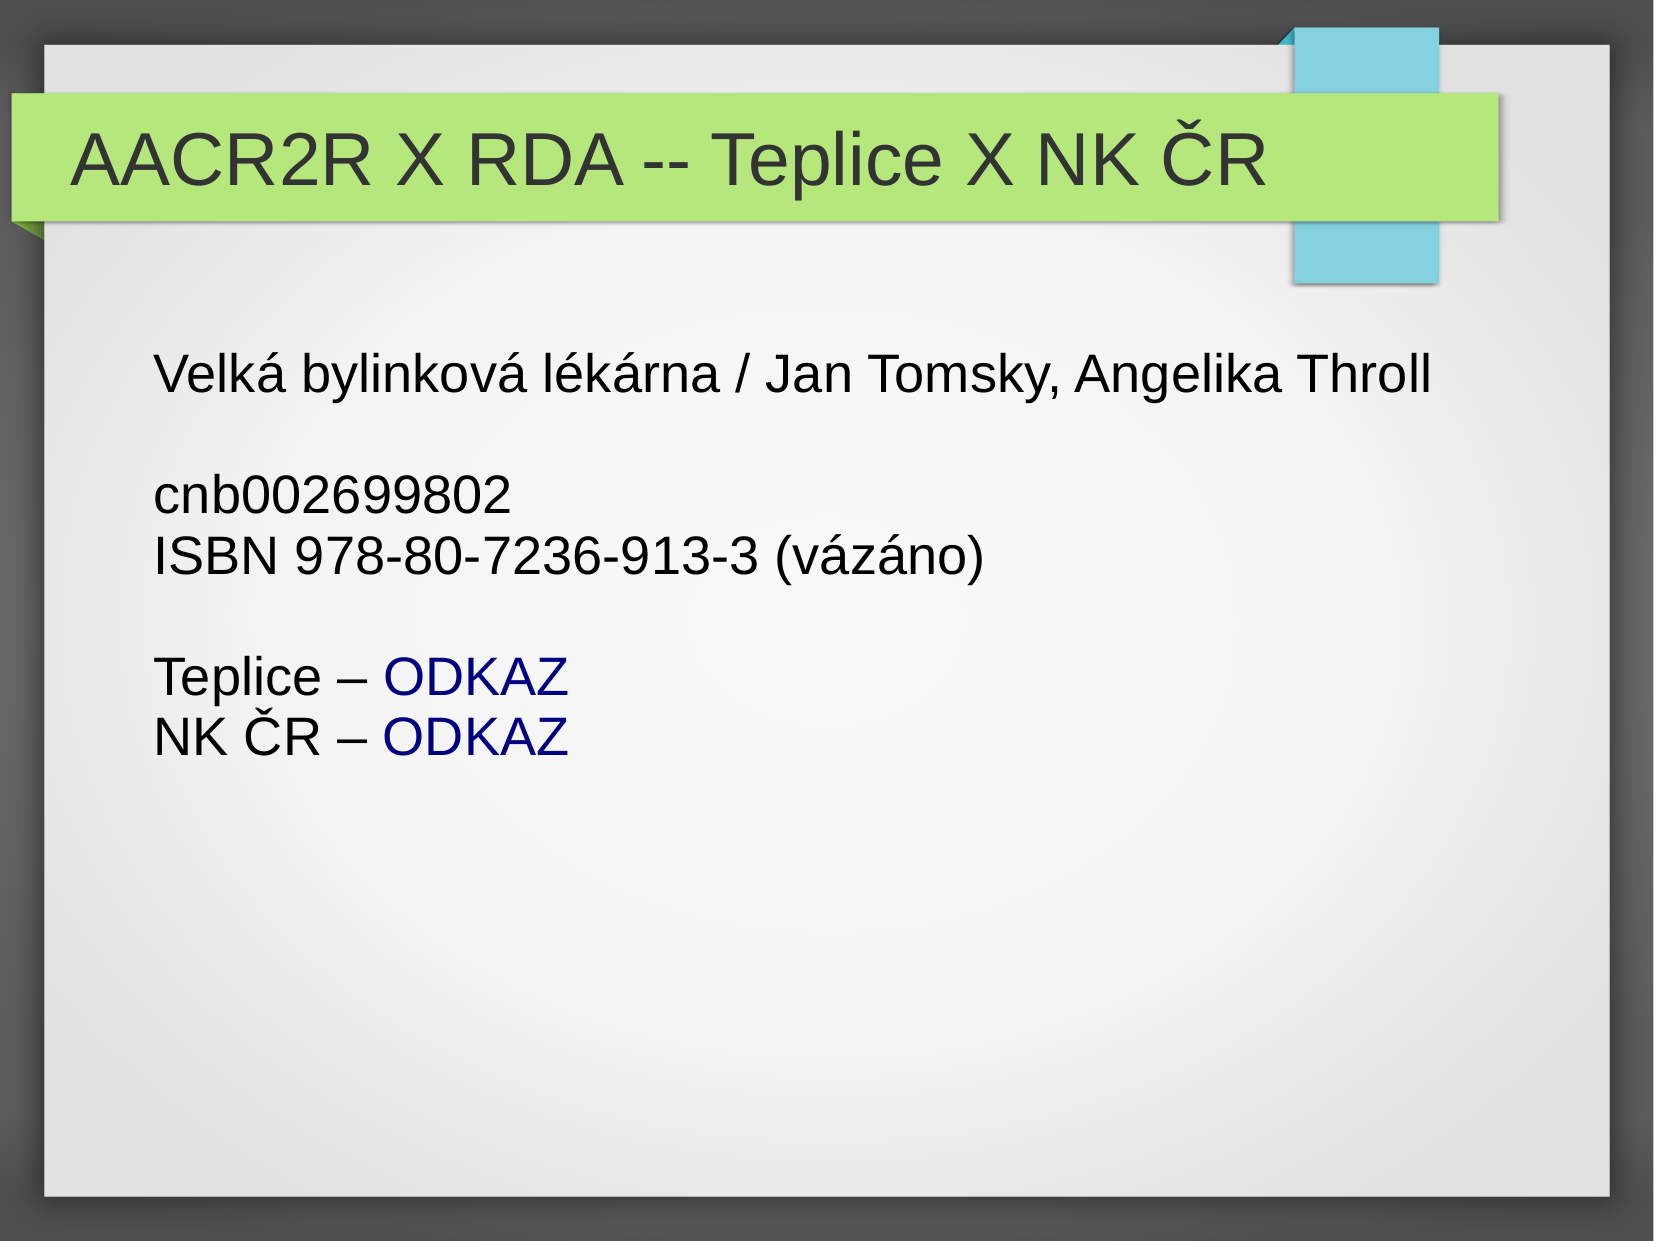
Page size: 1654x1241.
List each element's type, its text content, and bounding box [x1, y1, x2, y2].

list Velká bylinková lékárna / Jan Tomsky, Angelika Throll cnb002699802 ISBN 978-80-7236-913-3 (vázáno) Teplice – ODKAZ NK ČR – ODKAZ [82, 343, 1538, 1063]
title AACR2R X RDA -- Teplice X NK ČR [70, 106, 1430, 213]
picture [0, 0, 1654, 1241]
